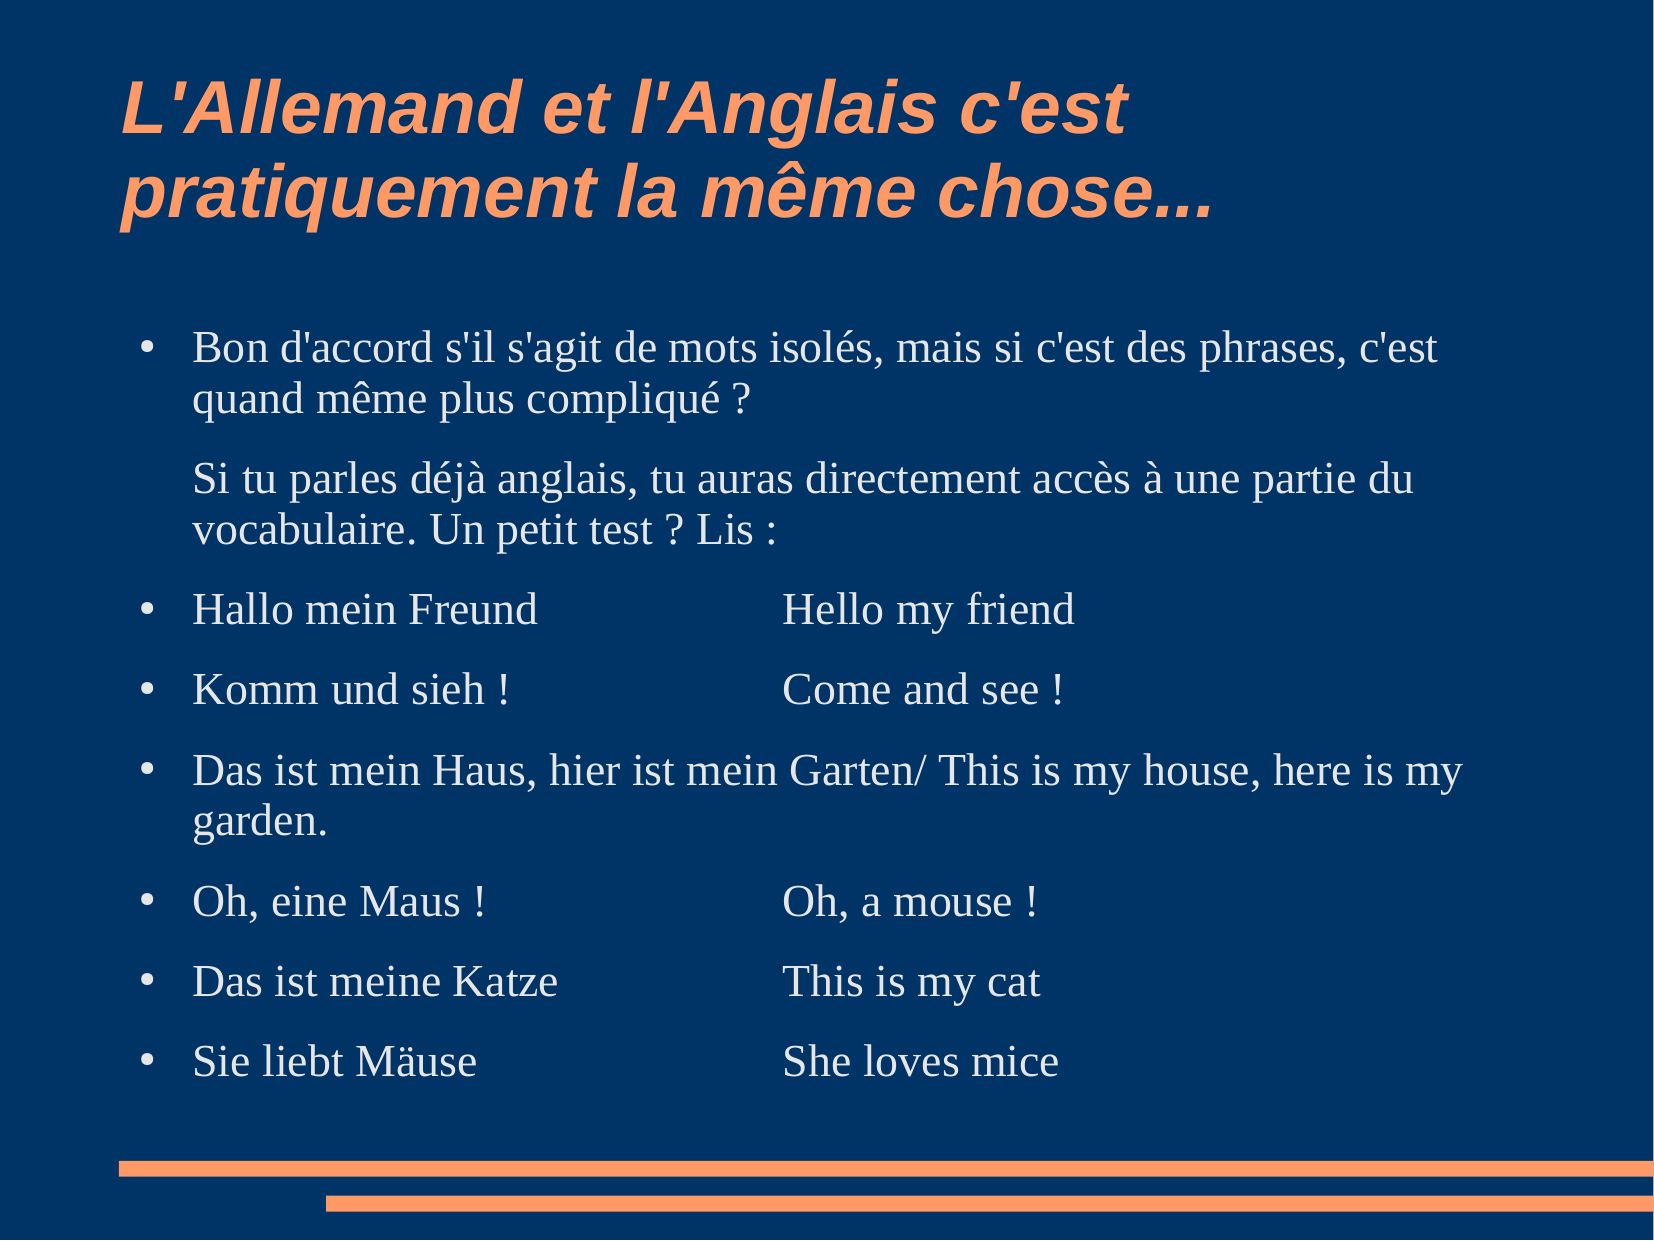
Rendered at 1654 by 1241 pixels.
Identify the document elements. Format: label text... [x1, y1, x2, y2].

list Bon d'accord s'il s'agit de mots isolés, mais si c'est des phrases, c'est quand même plus compliqué ? Si tu parles déjà anglais, tu auras directement accès à une partie du vocabulaire. Un petit test ? Lis : Hallo mein Freund Hello my friend Komm und sieh ! Come and see ! Das ist mein Haus, hier ist mein Garten/ This is my house, here is my garden. Oh, eine Maus ! Oh, a mouse ! Das ist meine Katze This is my cat Sie liebt Mäuse She loves mice [121, 322, 1561, 1132]
title L'Allemand et l'Anglais c'est pratiquement la même chose... [121, 46, 1534, 254]
